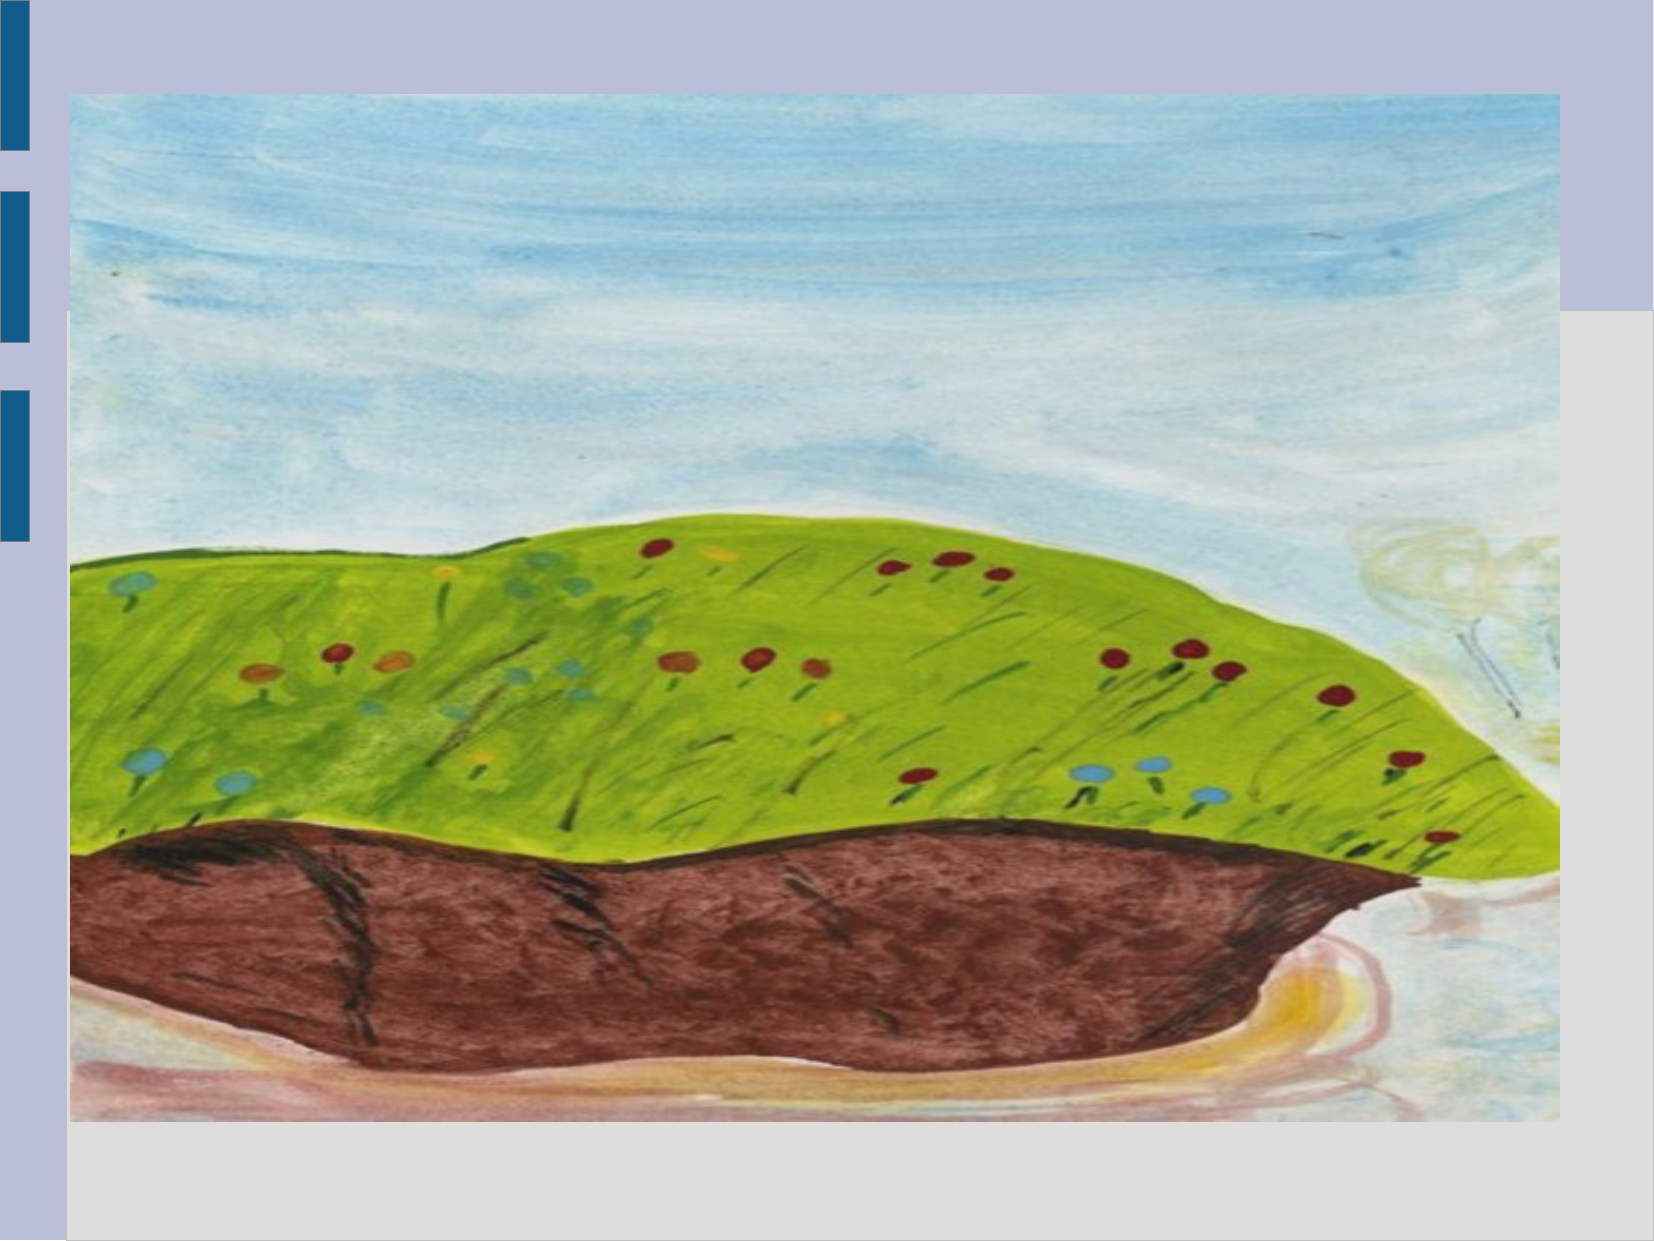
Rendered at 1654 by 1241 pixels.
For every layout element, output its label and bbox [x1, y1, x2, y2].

picture [70, 94, 1560, 1123]
